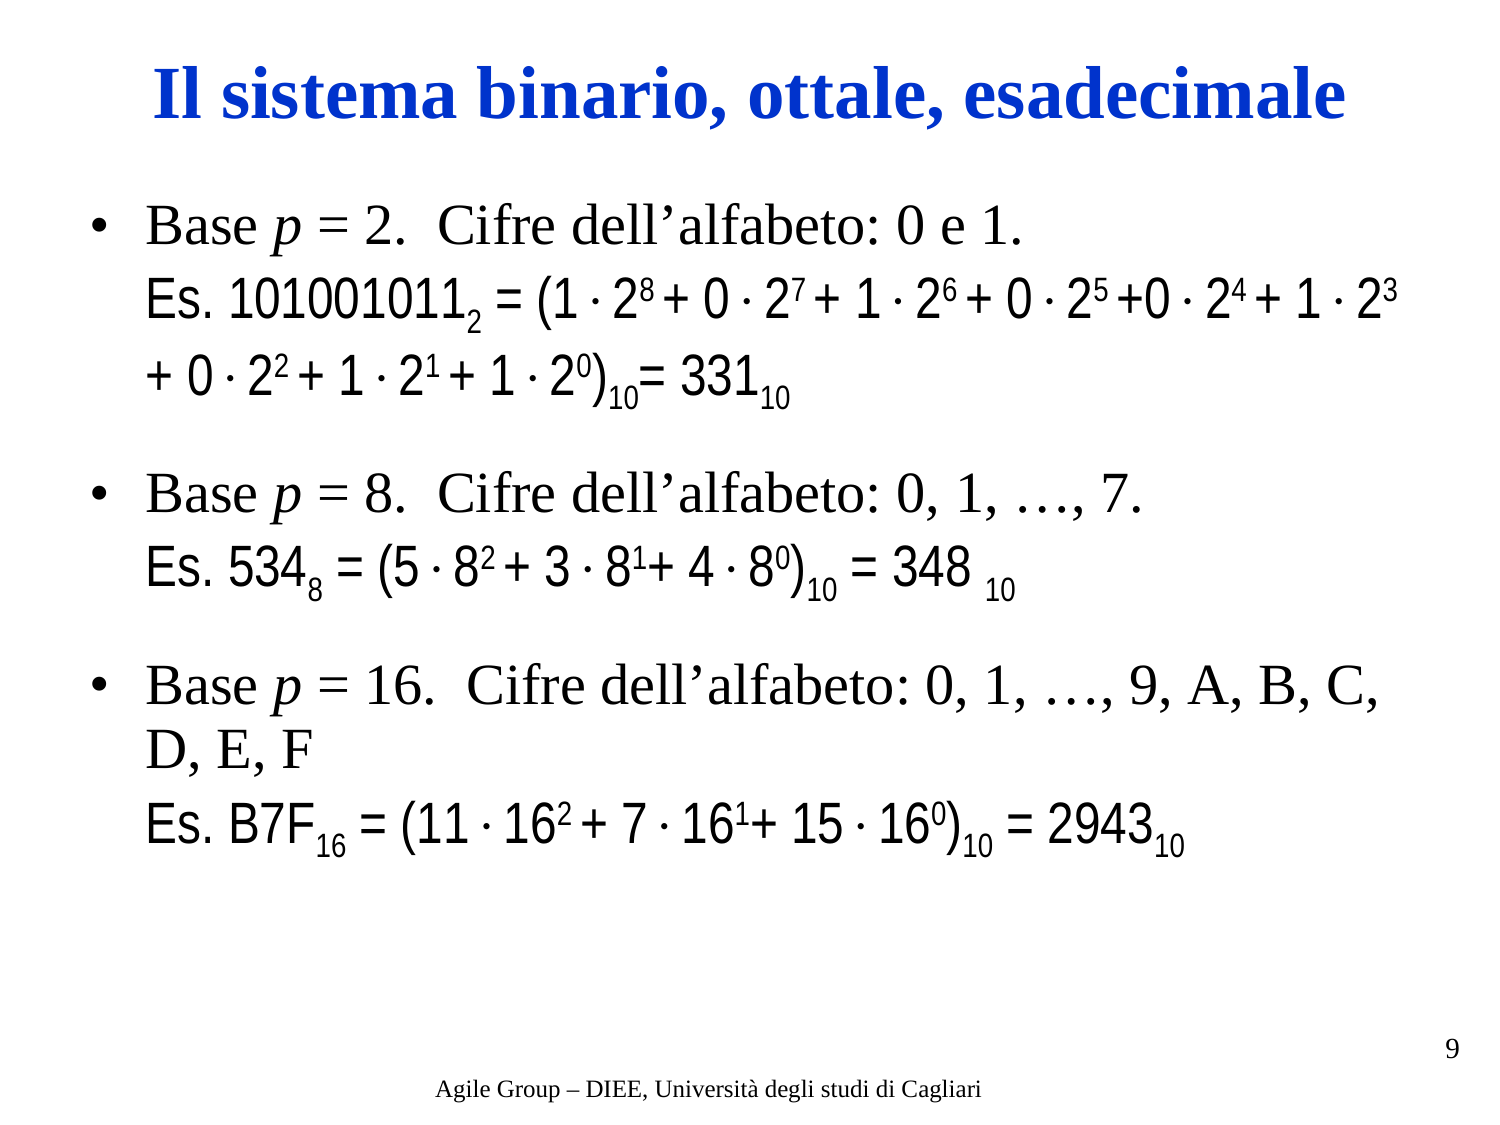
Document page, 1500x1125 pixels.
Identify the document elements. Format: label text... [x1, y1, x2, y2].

list Base p = 2. Cifre dell’alfabeto: 0 e 1. Es. 1010010112 = (128 + 027 + 126 + 025 +024 + 123 + 022 + 121 + 120)10= 33110 Base p = 8. Cifre dell’alfabeto: 0, 1, …, 7. Es. 5348 = (582 + 381+ 480)10 = 348 10 Base p = 16. Cifre dell’alfabeto: 0, 1, …, 9, A, B, C, D, E, F Es. B7F16 = (11162 + 7161+ 15160)10 = 294310 [74, 184, 1417, 971]
title Il sistema binario, ottale, esadecimale [112, 12, 1388, 175]
